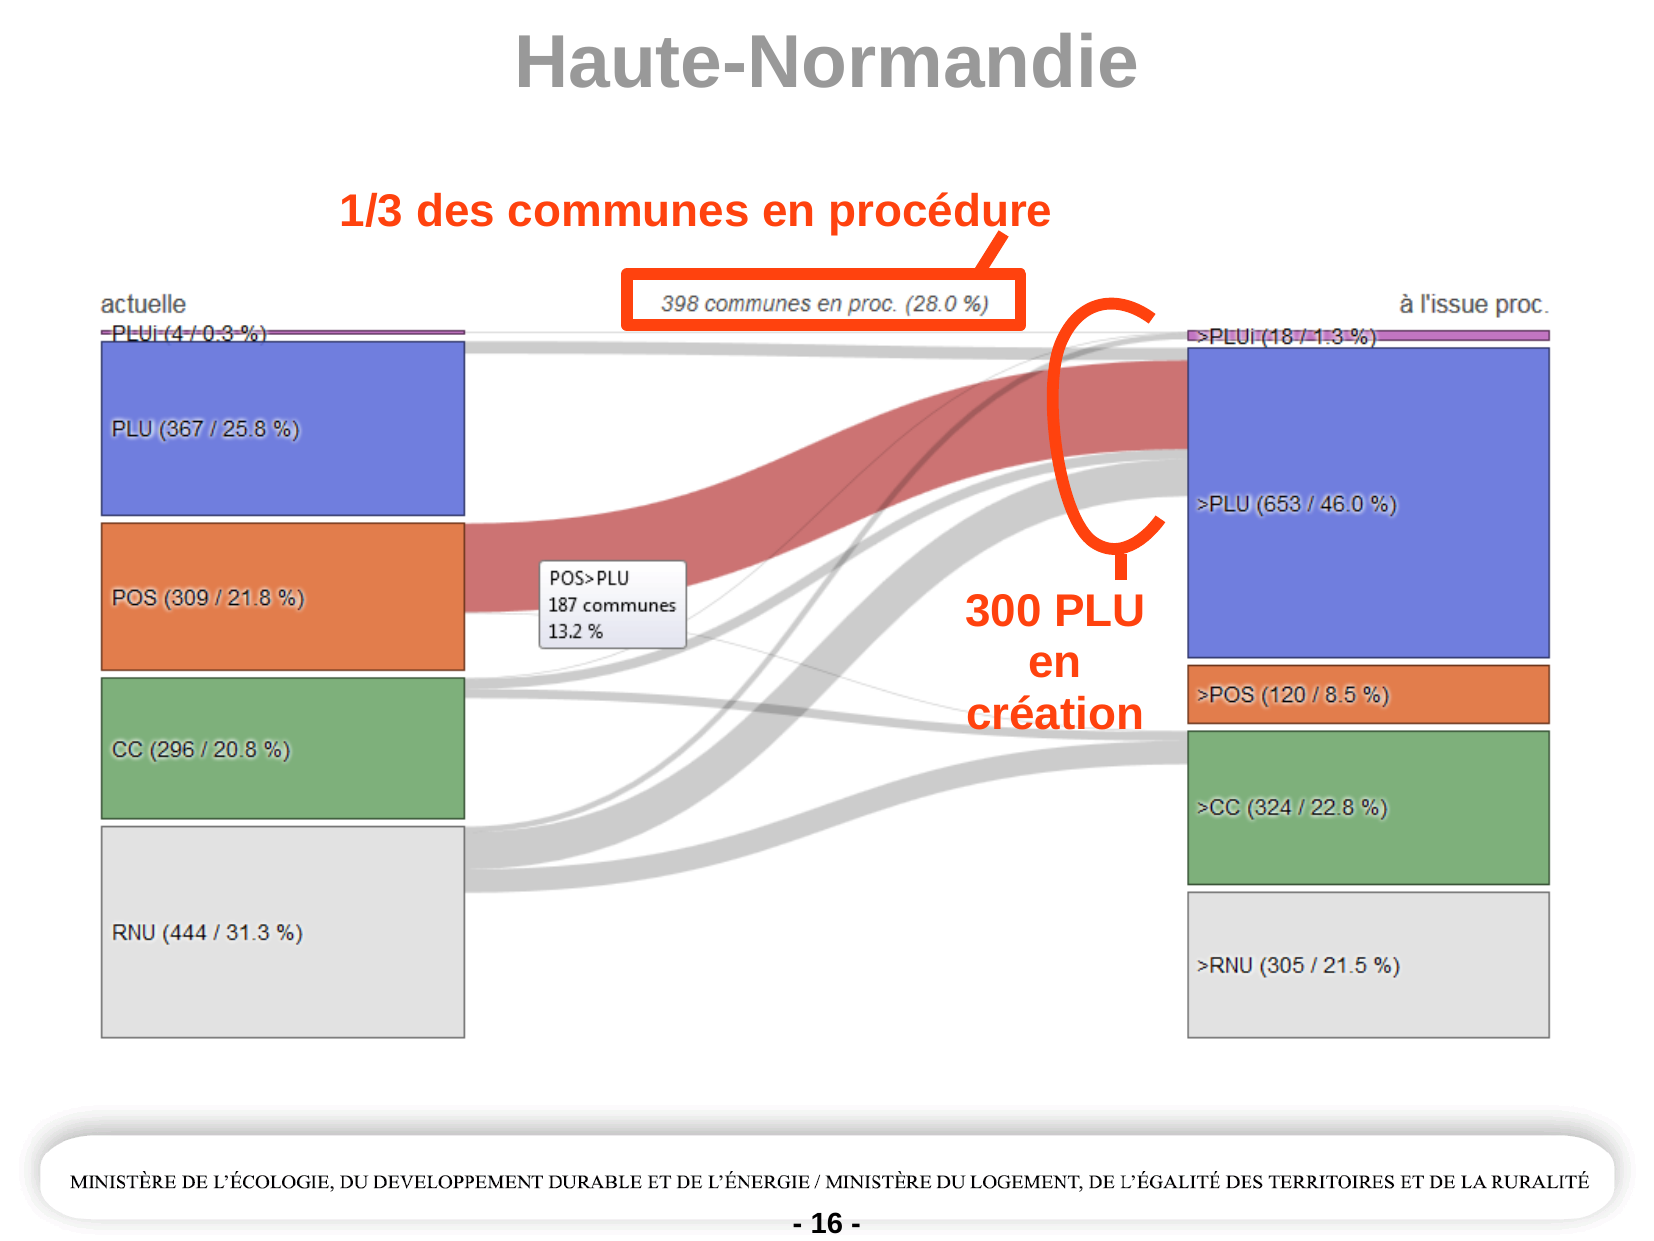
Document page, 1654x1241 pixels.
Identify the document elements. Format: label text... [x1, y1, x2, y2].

title Haute-Normandie [82, 0, 1571, 123]
picture [0, 1087, 1654, 1241]
text_box 1/3 des communes en procédure [325, 177, 1069, 245]
picture [84, 274, 1569, 1056]
picture [633, 280, 1015, 319]
text_box 300 PLU en création [950, 577, 1179, 750]
